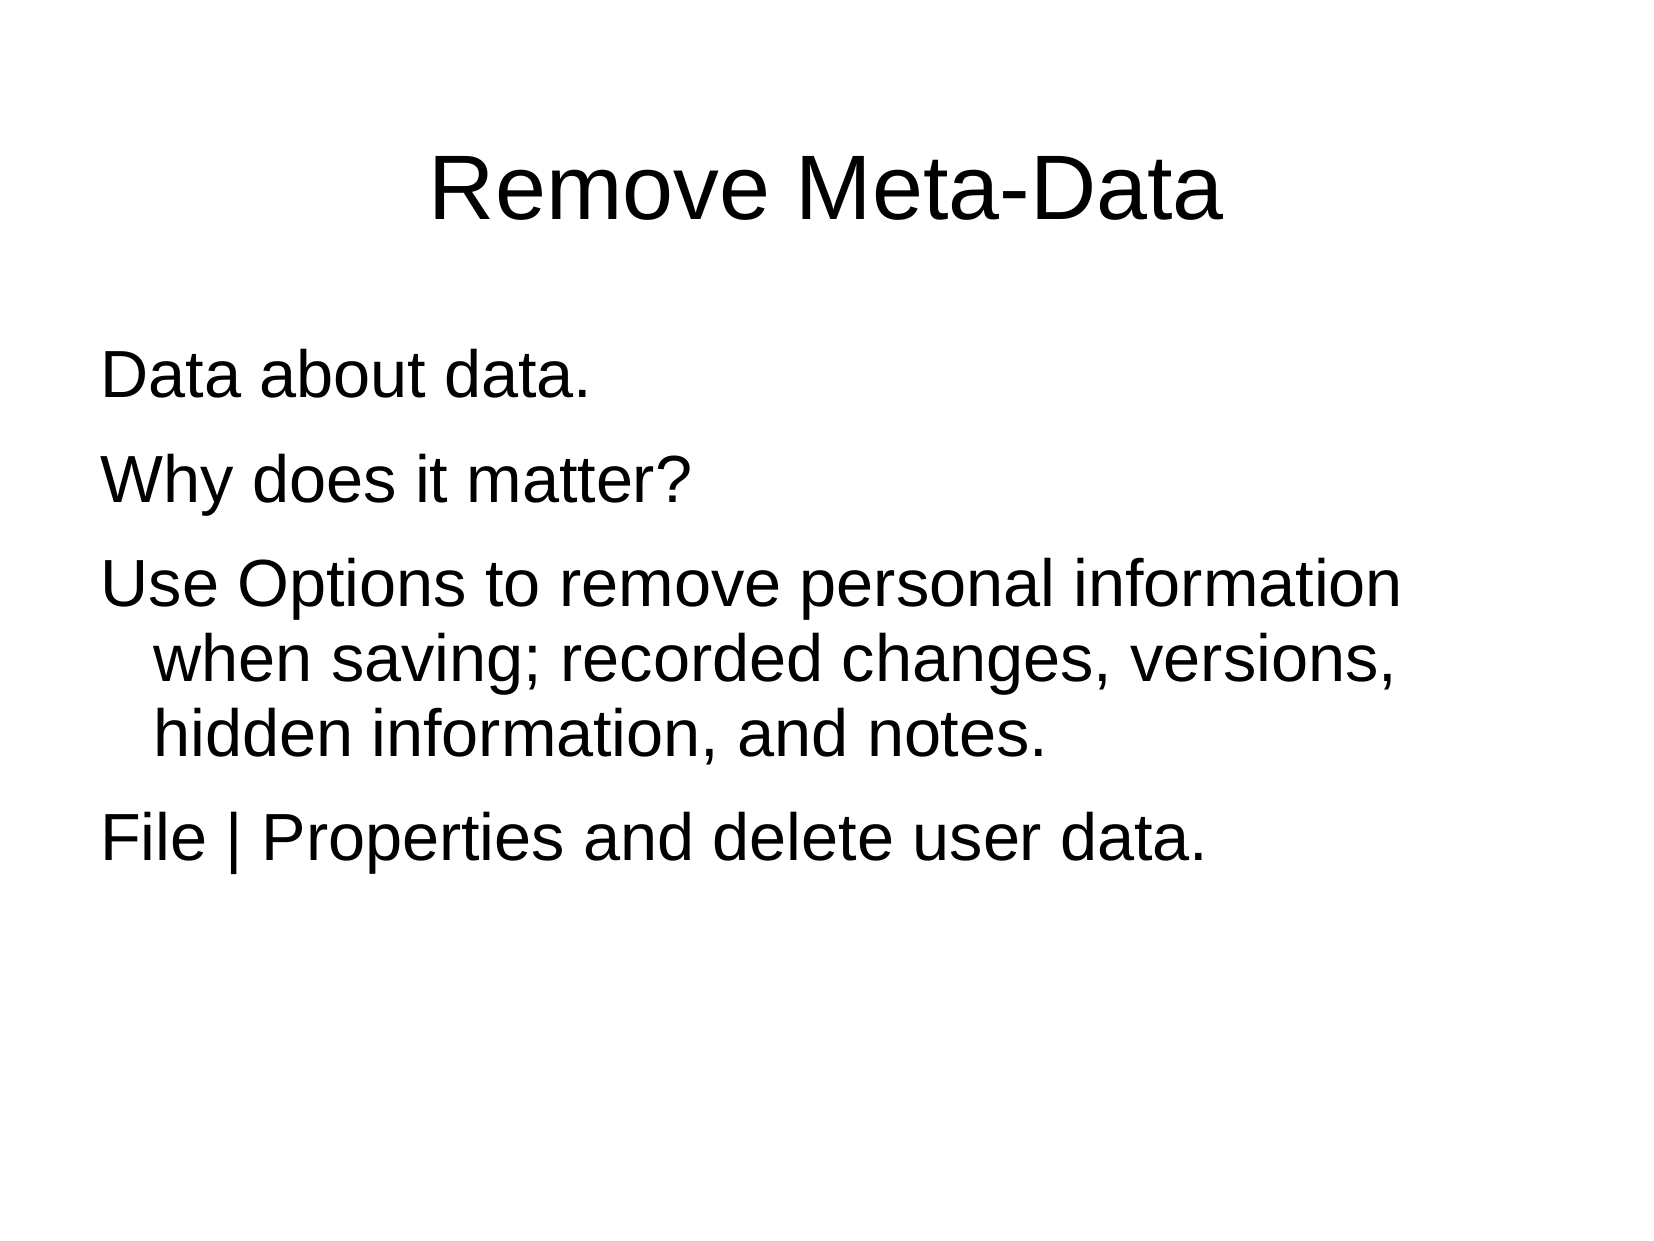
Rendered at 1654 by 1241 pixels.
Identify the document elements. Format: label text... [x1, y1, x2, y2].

title Remove Meta-Data [82, 75, 1571, 301]
list Data about data. Why does it matter? Use Options to remove personal information when saving; recorded changes, versions, hidden information, and notes. File | Properties and delete user data. [82, 337, 1571, 1094]
